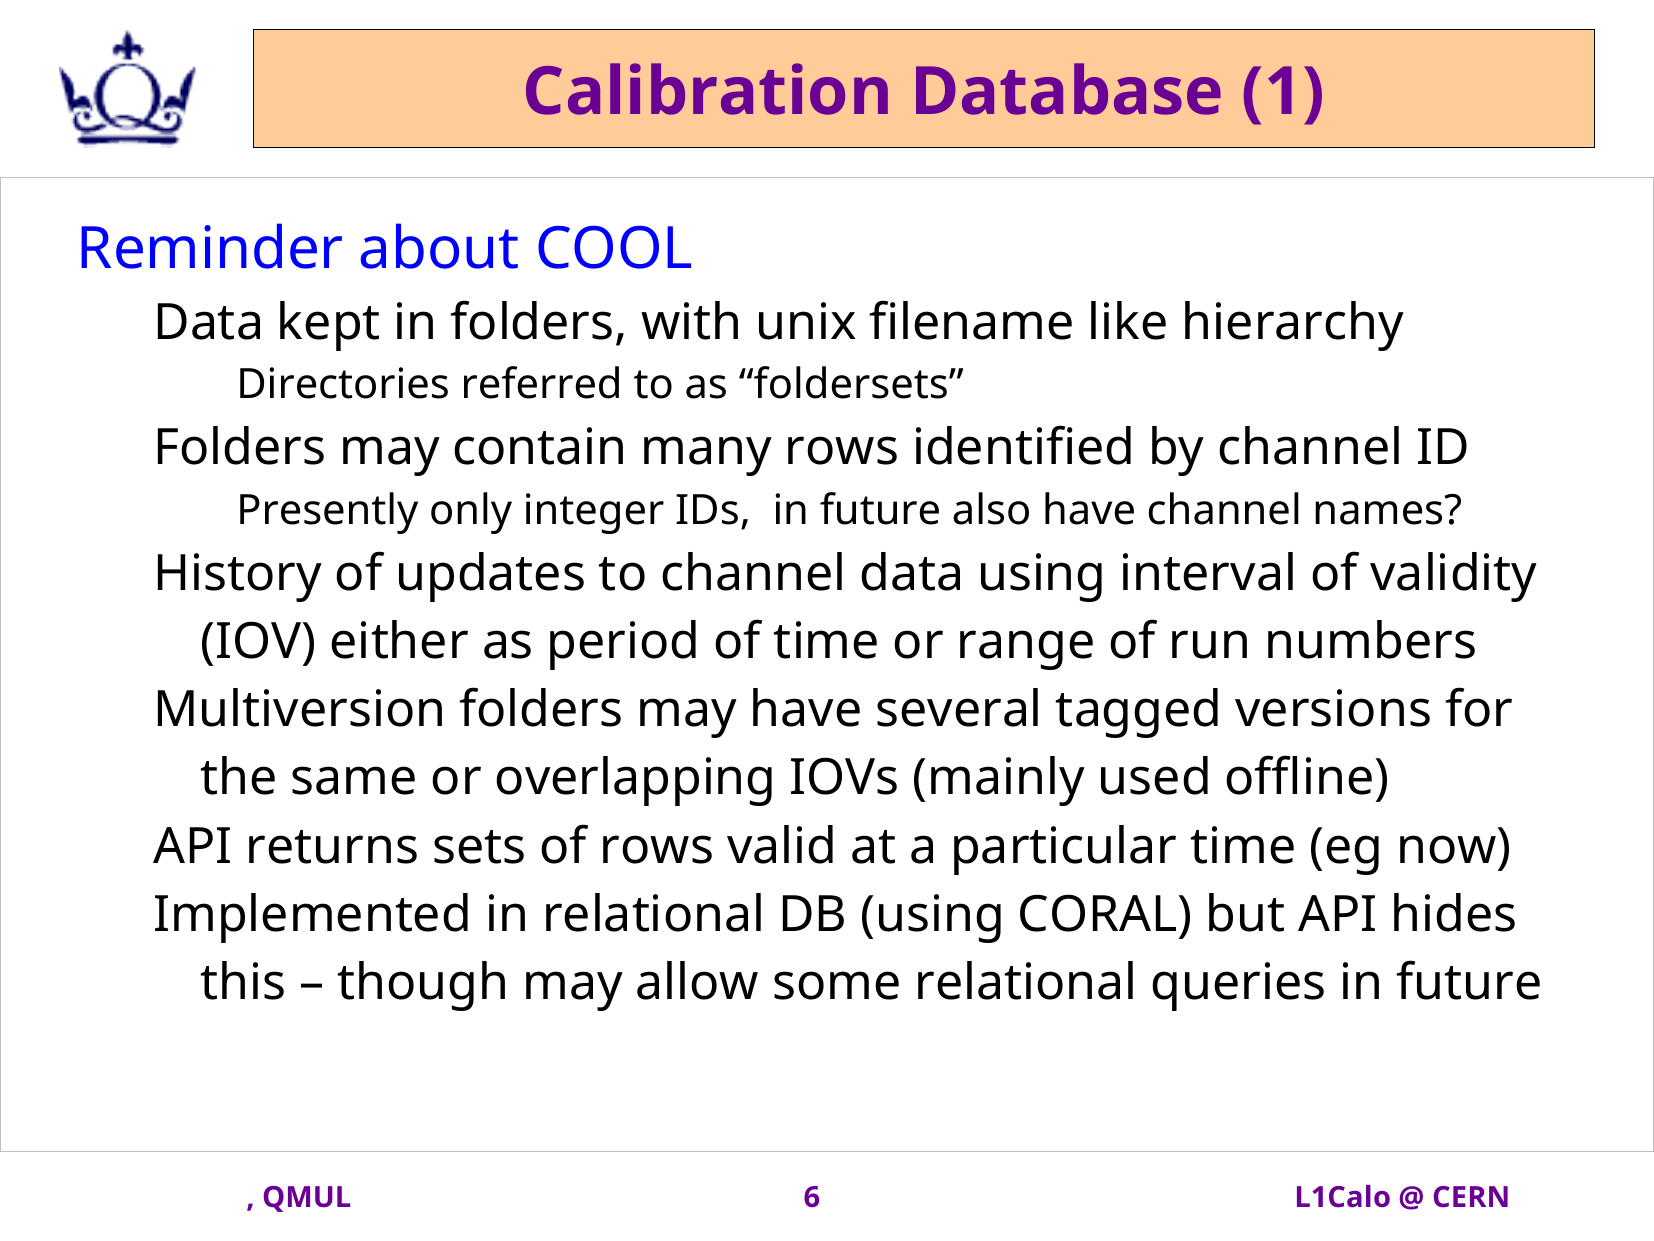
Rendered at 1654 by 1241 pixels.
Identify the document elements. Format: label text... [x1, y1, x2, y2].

list Reminder about COOL Data kept in folders, with unix filename like hierarchy Directories referred to as “foldersets” Folders may contain many rows identified by channel ID Presently only integer IDs, in future also have channel names? History of updates to channel data using interval of validity (IOV) either as period of time or range of run numbers Multiversion folders may have several tagged versions for the same or overlapping IOVs (mainly used offline) API returns sets of rows valid at a particular time (eg now) Implemented in relational DB (using CORAL) but API hides this – though may allow some relational queries in future [59, 206, 1603, 1127]
picture [59, 29, 200, 148]
title Calibration Database (1) [253, 29, 1595, 148]
